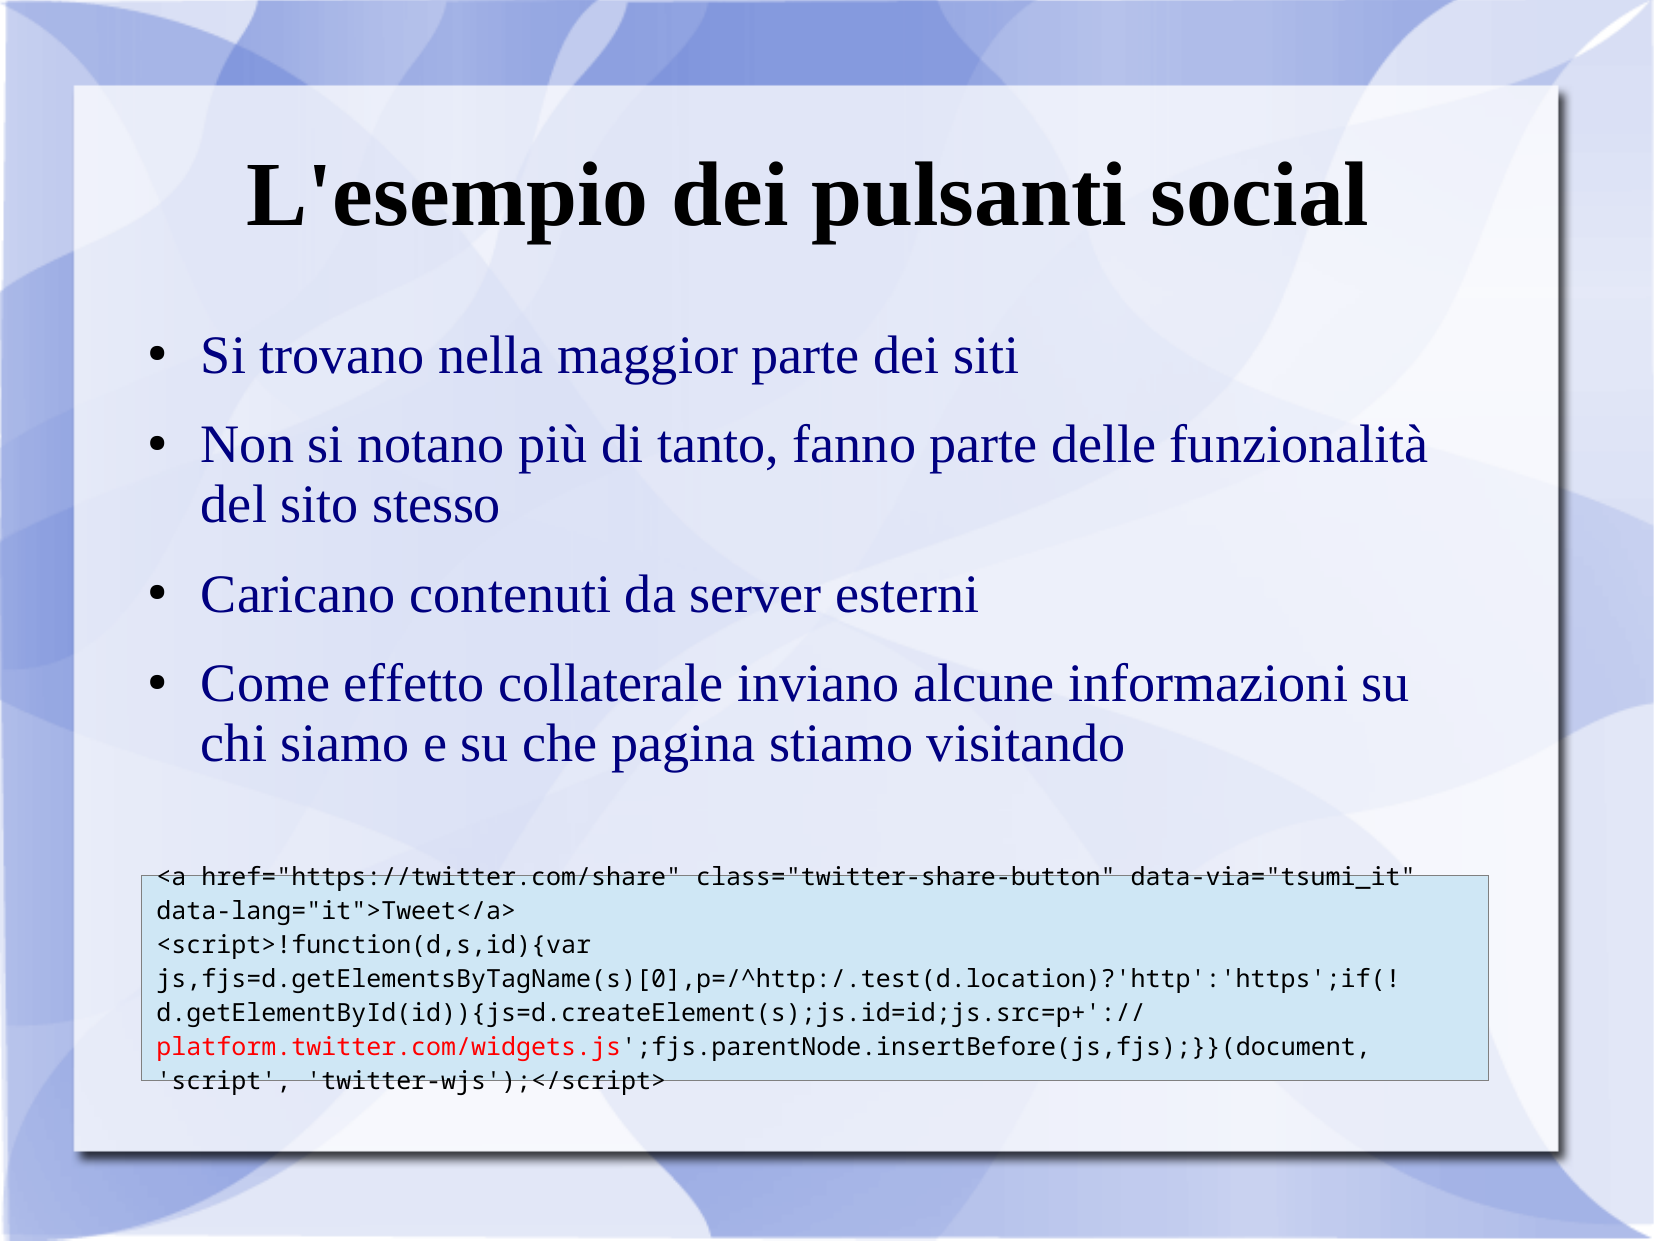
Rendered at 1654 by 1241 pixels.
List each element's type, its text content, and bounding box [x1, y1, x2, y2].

title L'esempio dei pulsanti social [82, 90, 1536, 298]
list Si trovano nella maggior parte dei siti Non si notano più di tanto, fanno parte delle funzionalità del sito stesso Caricano contenuti da server esterni Come effetto collaterale inviano alcune informazioni su chi siamo e su che pagina stiamo visitando [129, 324, 1489, 1045]
picture [0, 0, 1654, 1241]
text_box <a href="https://twitter.com/share" class="twitter-share-button" data-via="tsumi_it" data-lang="it">Tweet</a> <script>!function(d,s,id){var js,fjs=d.getElementsByTagName(s)[0],p=/^http:/.test(d.location)?'http':'https';if(!d.getElementById(id)){js=d.createElement(s);js.id=id;js.src=p+'://platform.twitter.com/widgets.js';fjs.parentNode.insertBefore(js,fjs);}}(document, 'script', 'twitter-wjs');</script> [141, 875, 1489, 1081]
